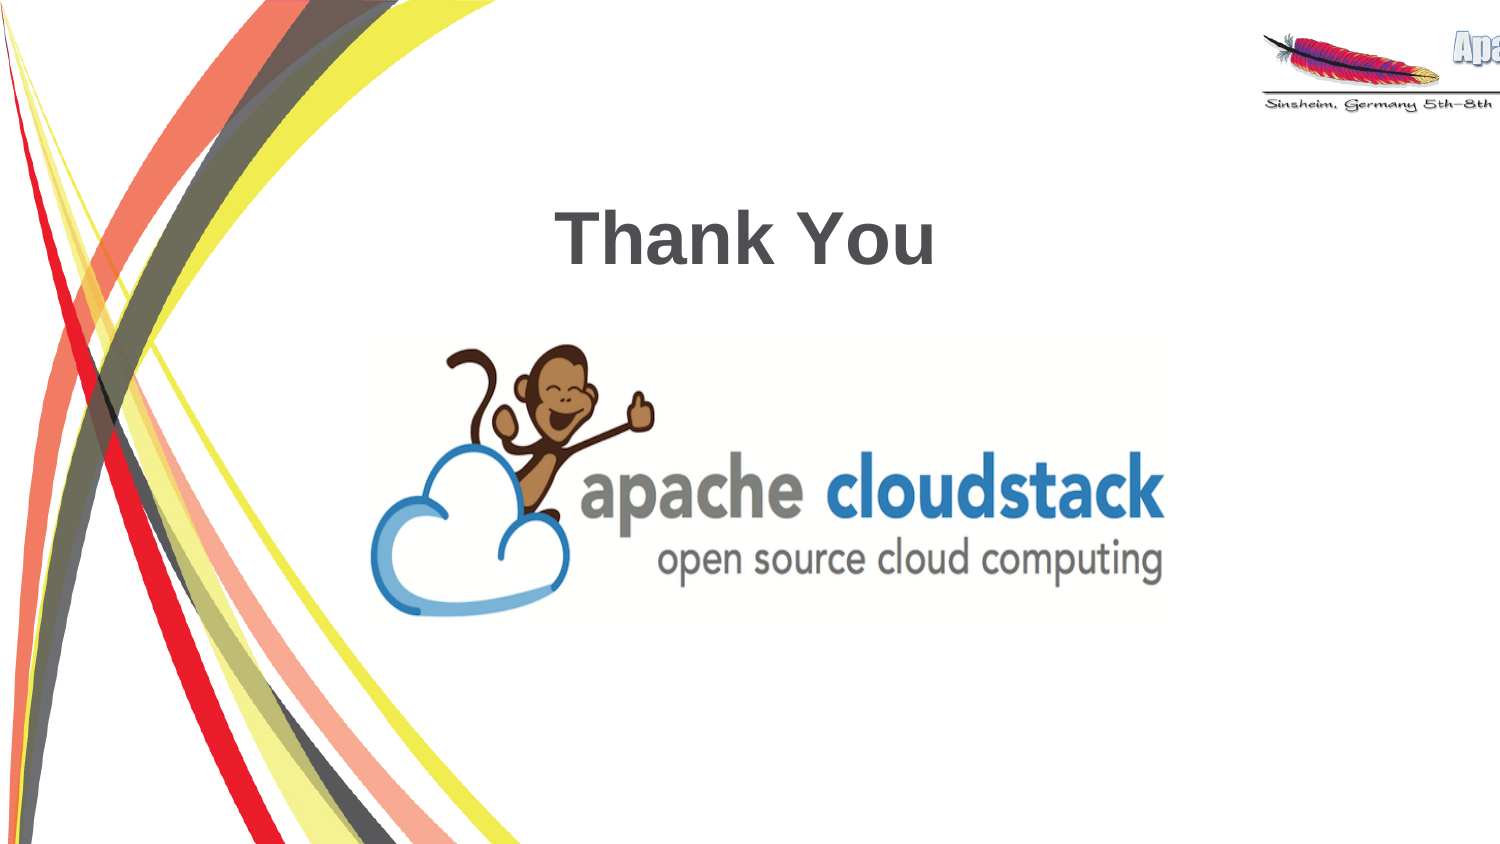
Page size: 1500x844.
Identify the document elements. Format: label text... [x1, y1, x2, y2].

text_box Thank You [137, 184, 1355, 286]
picture [0, 0, 1500, 844]
text_box [362, 334, 1175, 635]
